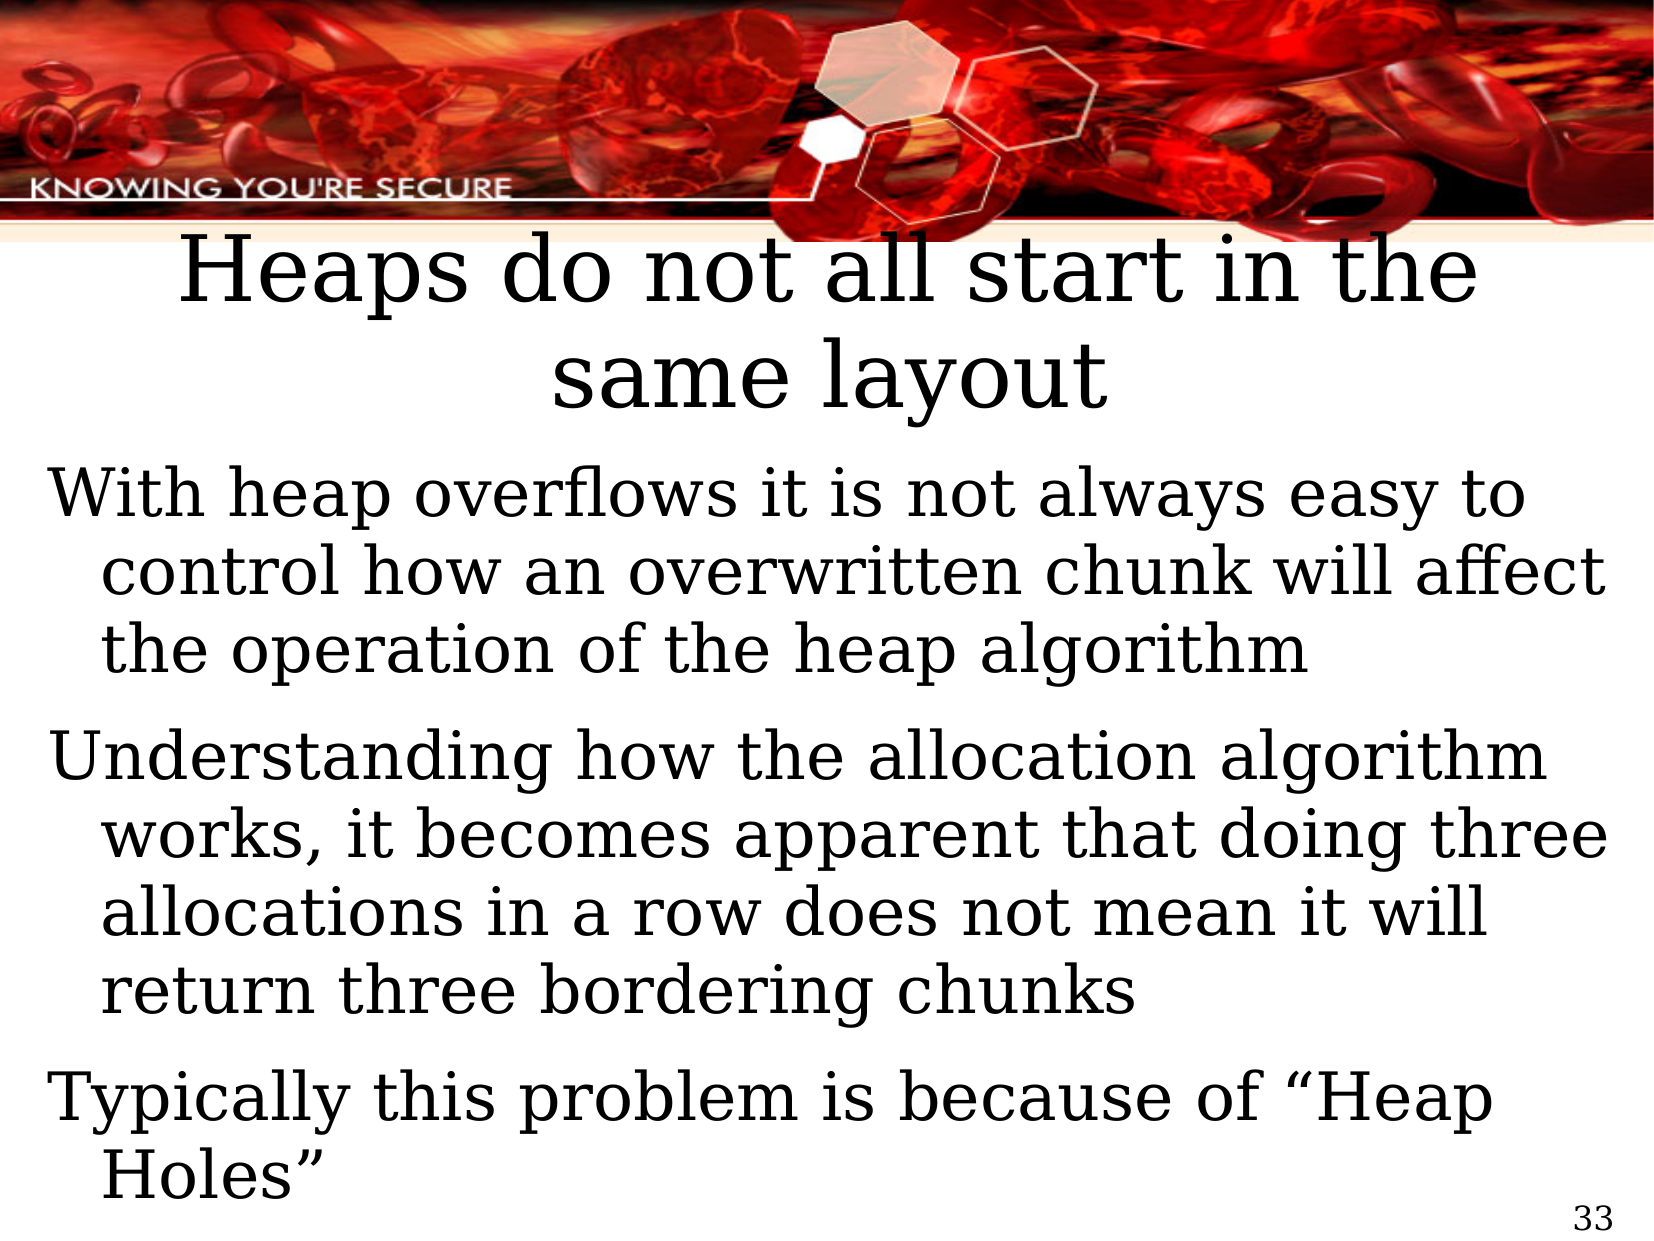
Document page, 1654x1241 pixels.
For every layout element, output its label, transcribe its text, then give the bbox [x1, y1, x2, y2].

picture [0, 0, 1654, 242]
list With heap overflows it is not always easy to control how an overwritten chunk will affect the operation of the heap algorithm Understanding how the allocation algorithm works, it becomes apparent that doing three allocations in a row does not mean it will return three bordering chunks Typically this problem is because of “Heap Holes” [29, 454, 1625, 1215]
title Heaps do not all start in the same layout [123, 215, 1536, 430]
